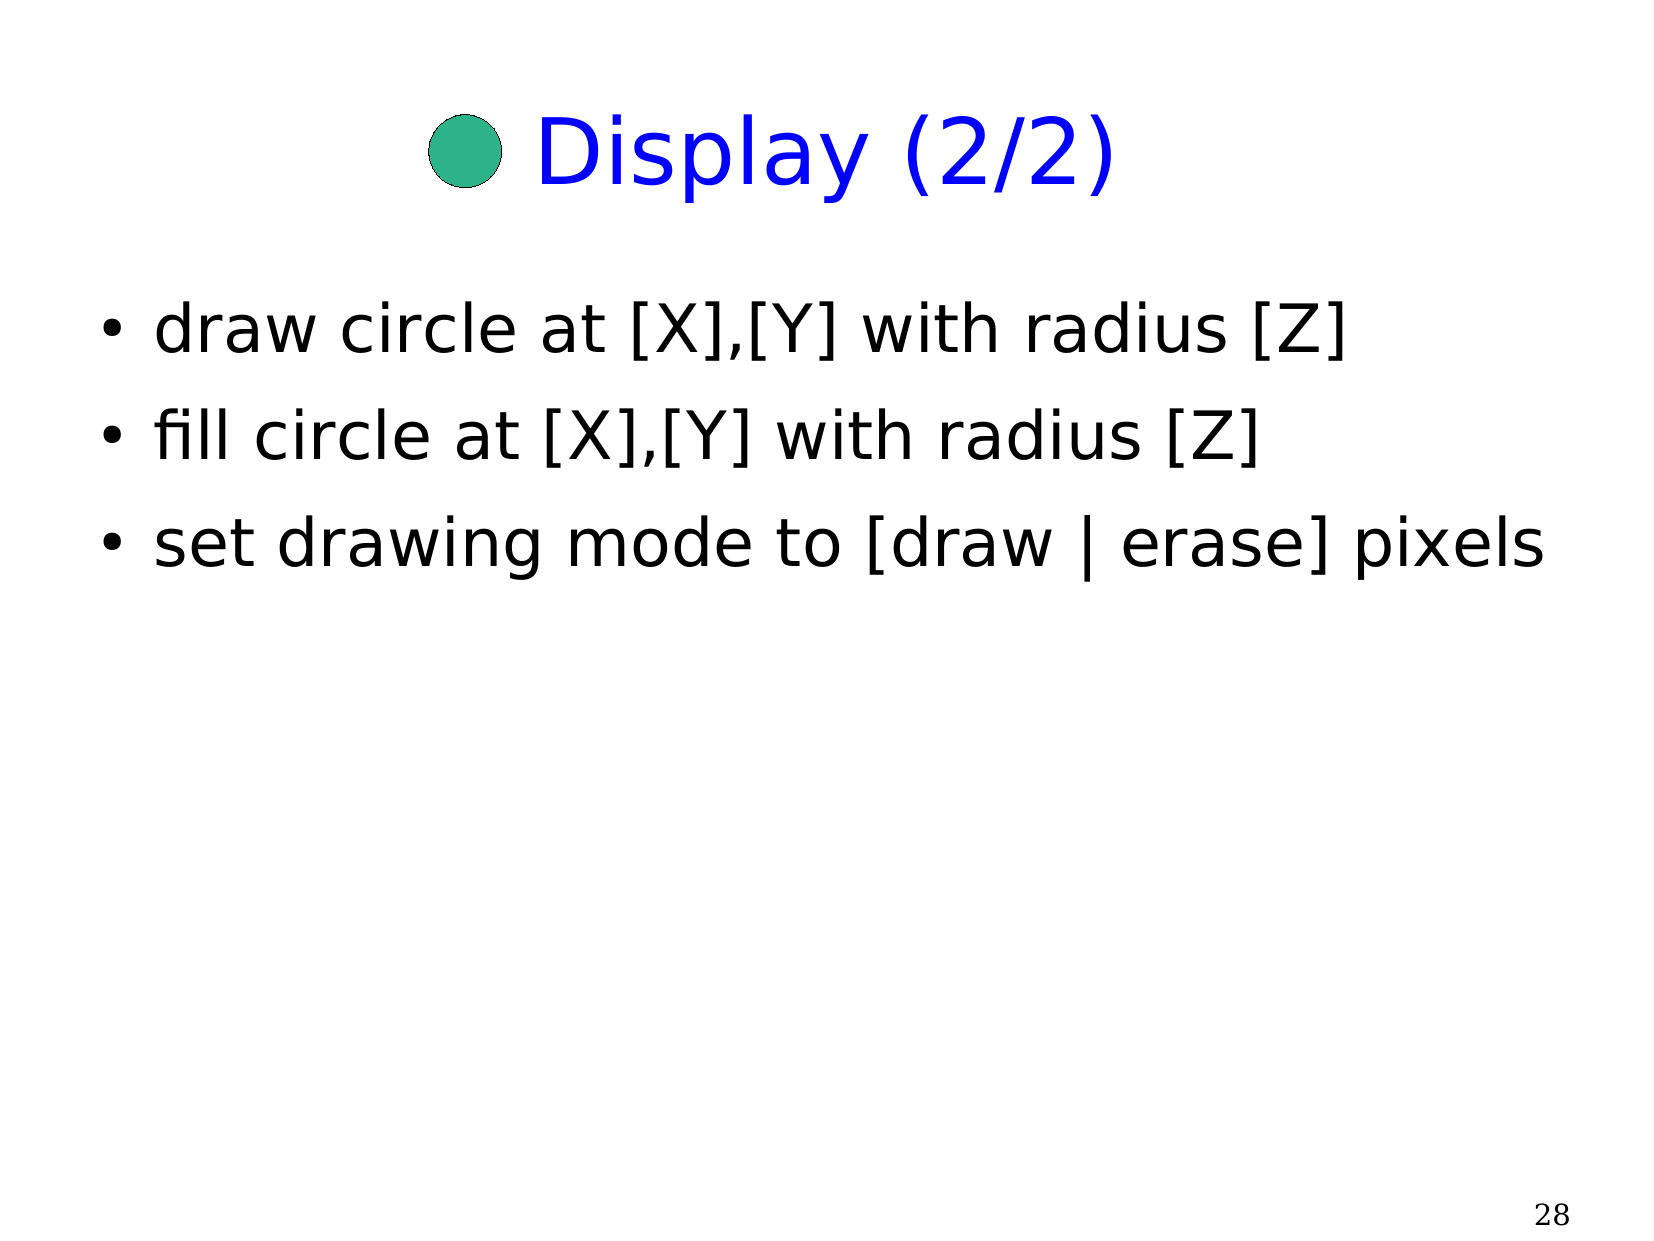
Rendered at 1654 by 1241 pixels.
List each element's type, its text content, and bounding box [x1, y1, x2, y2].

list draw circle at [X],[Y] with radius [Z] fill circle at [X],[Y] with radius [Z] set drawing mode to [draw | erase] pixels [82, 290, 1628, 1241]
title Display (2/2) [82, 49, 1571, 257]
text_box [428, 114, 502, 188]
